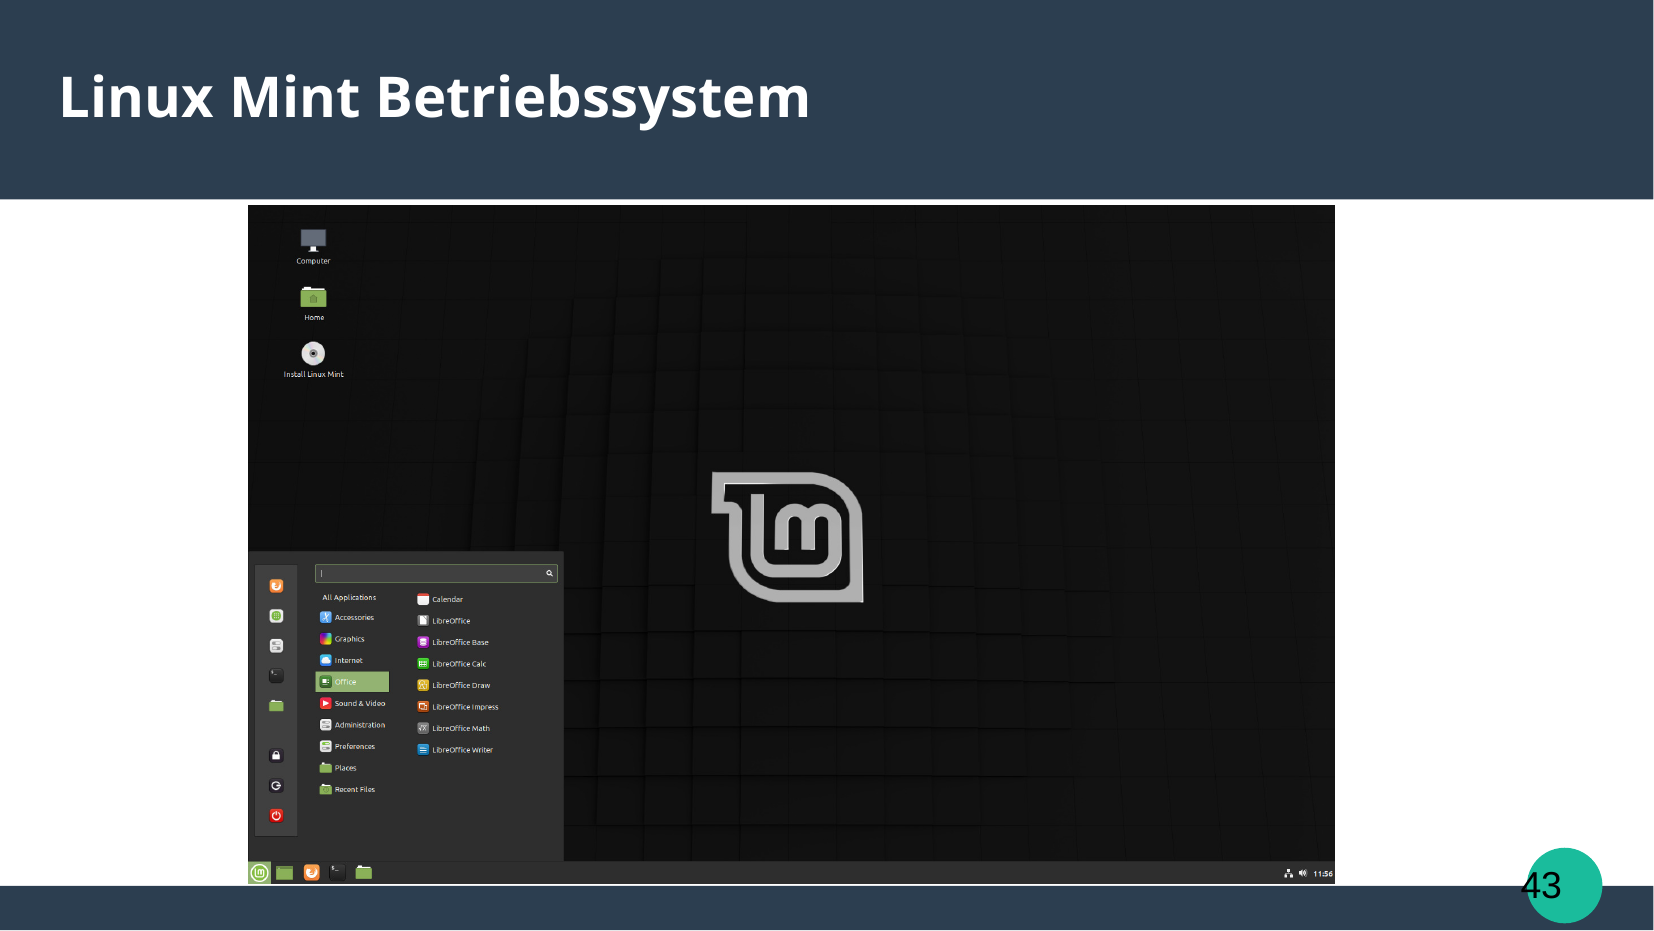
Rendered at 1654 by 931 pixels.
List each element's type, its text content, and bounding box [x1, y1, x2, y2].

title Linux Mint Betriebssystem [59, 37, 1595, 155]
picture [248, 205, 1335, 884]
